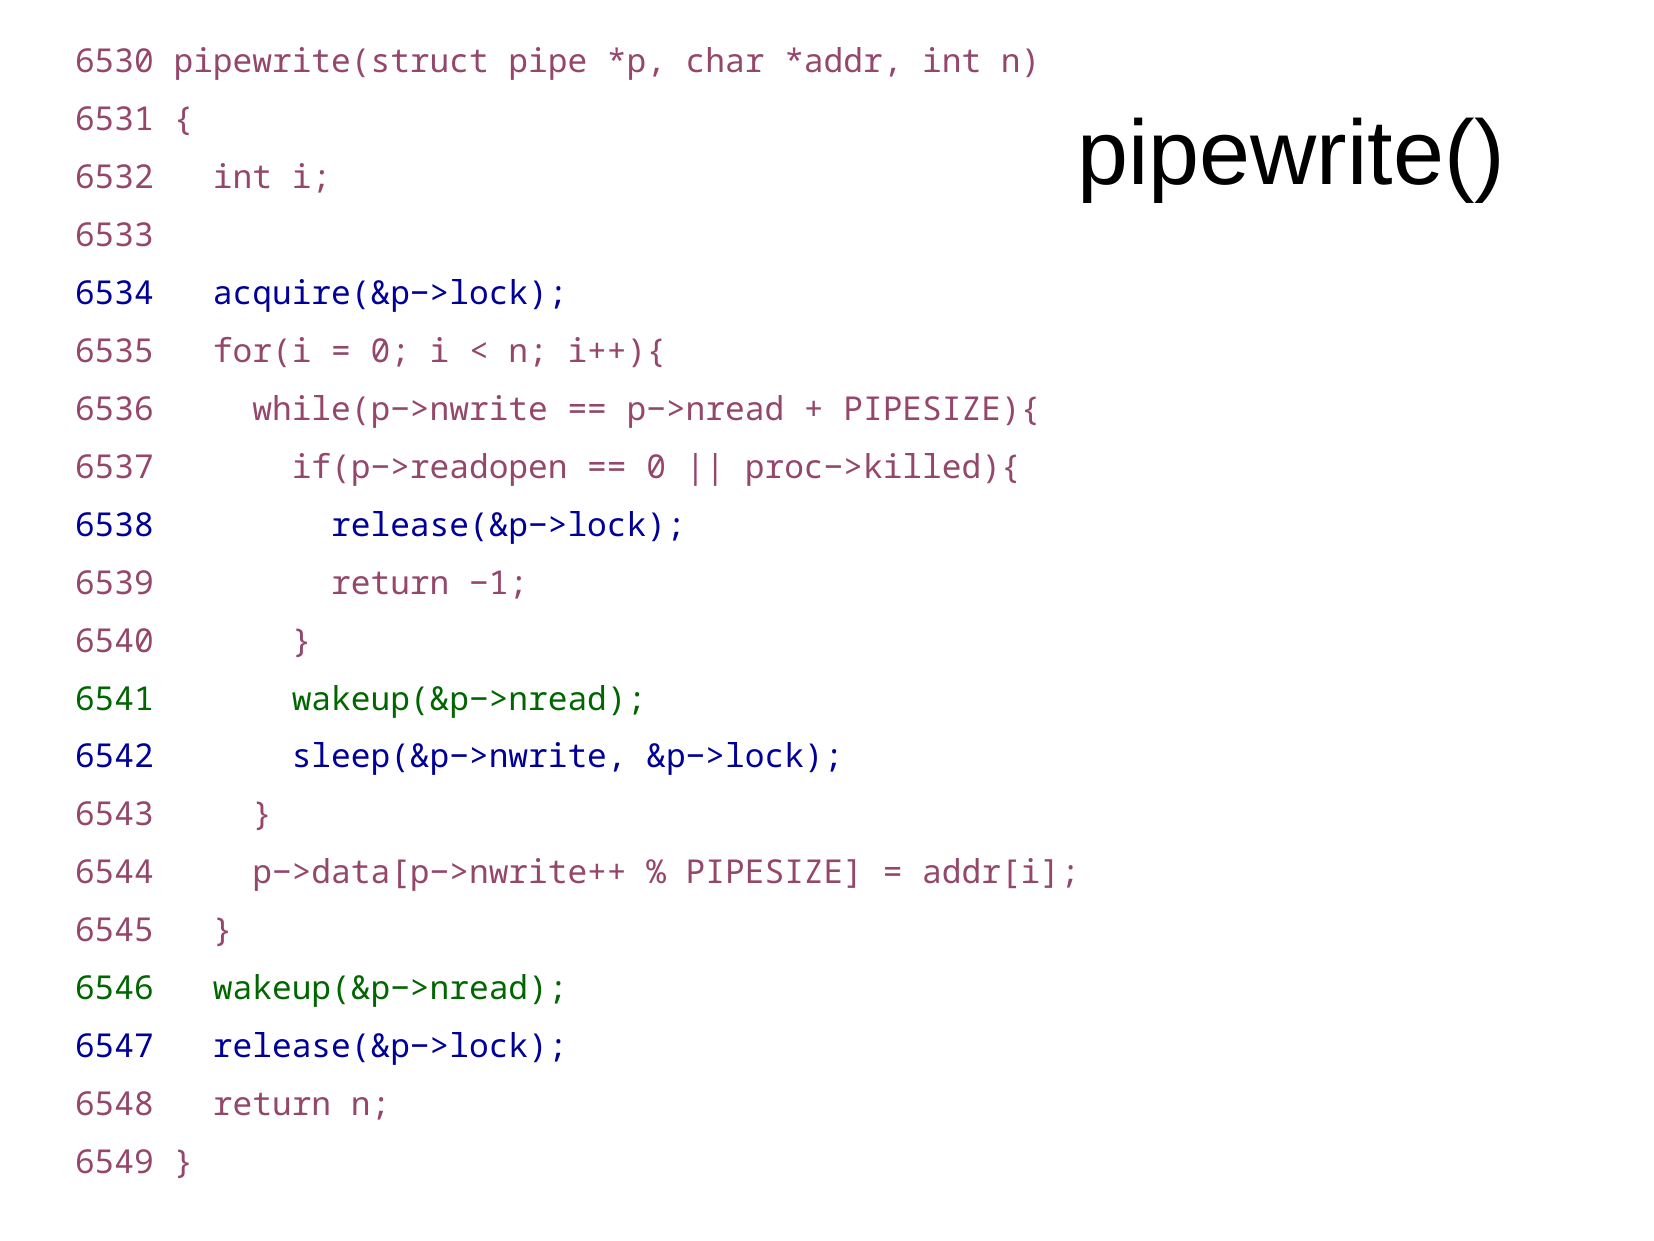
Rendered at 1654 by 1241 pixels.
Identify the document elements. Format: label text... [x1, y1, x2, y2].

list 6530 pipewrite(struct pipe *p, char *addr, int n) 6531 { 6532 int i; 6533 6534 acquire(&p−>lock); 6535 for(i = 0; i < n; i++){ 6536 while(p−>nwrite == p−>nread + PIPESIZE){ 6537 if(p−>readopen == 0 || proc−>killed){ 6538 release(&p−>lock); 6539 return −1; 6540 } 6541 wakeup(&p−>nread); 6542 sleep(&p−>nwrite, &p−>lock); 6543 } 6544 p−>data[p−>nwrite++ % PIPESIZE] = addr[i]; 6545 } 6546 wakeup(&p−>nread); 6547 release(&p−>lock); 6548 return n; 6549 } [75, 37, 1613, 1201]
